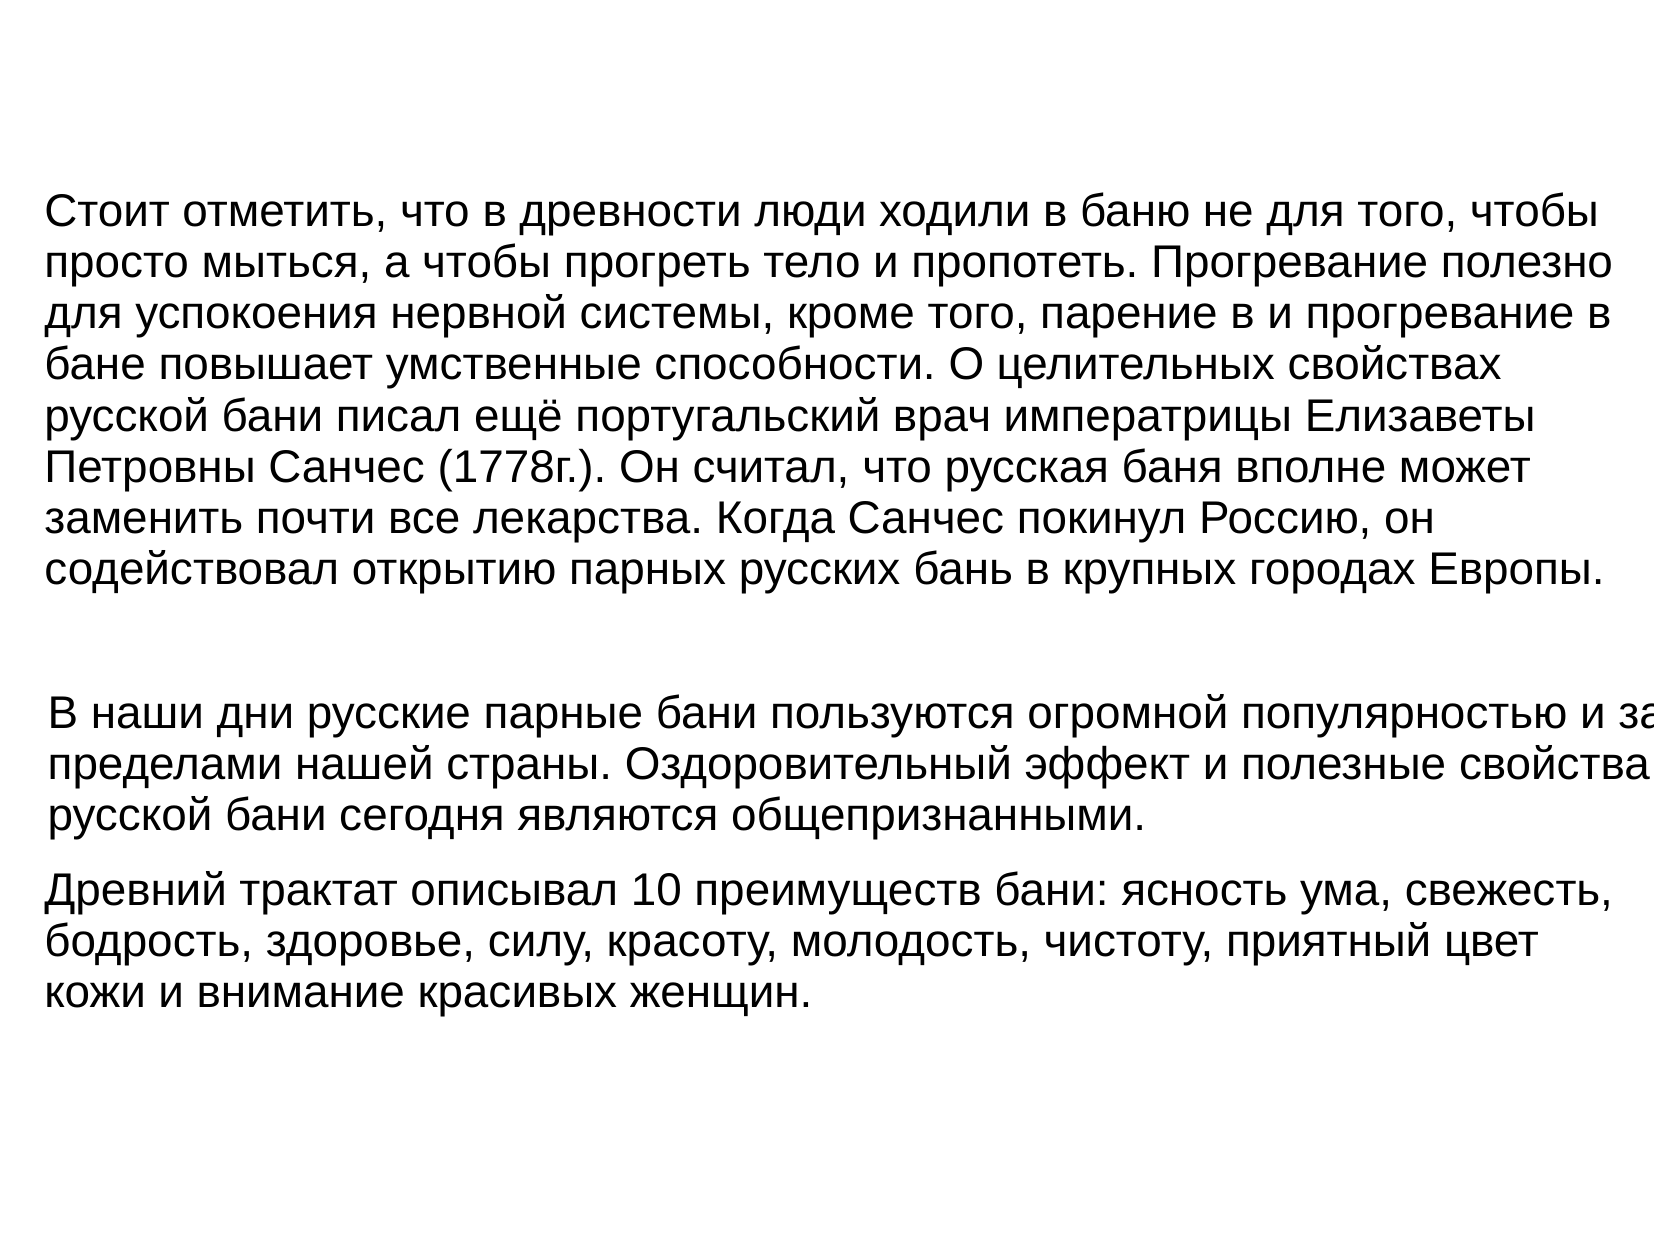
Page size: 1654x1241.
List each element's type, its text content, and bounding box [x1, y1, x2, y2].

text_box Стоит отметить, что в древности люди ходили в баню не для того, чтобы просто мыться, а чтобы прогреть тело и пропотеть. Прогревание полезно для успокоения нервной системы, кроме того, парение в и прогревание в бане повышает умственные способности. О целительных свойствах русской бани писал ещё португальский врач императрицы Елизаветы Петровны Санчес (1778г.). Он считал, что русская баня вполне может заменить почти все лекарства. Когда Санчес покинул Россию, он содействовал открытию парных русских бань в крупных городах Европы. [29, 177, 1654, 601]
text_box В наши дни русские парные бани пользуются огромной популярностью и за пределами нашей страны. Оздоровительный эффект и полезные свойства русской бани сегодня являются общепризнанными. [32, 679, 1654, 1152]
